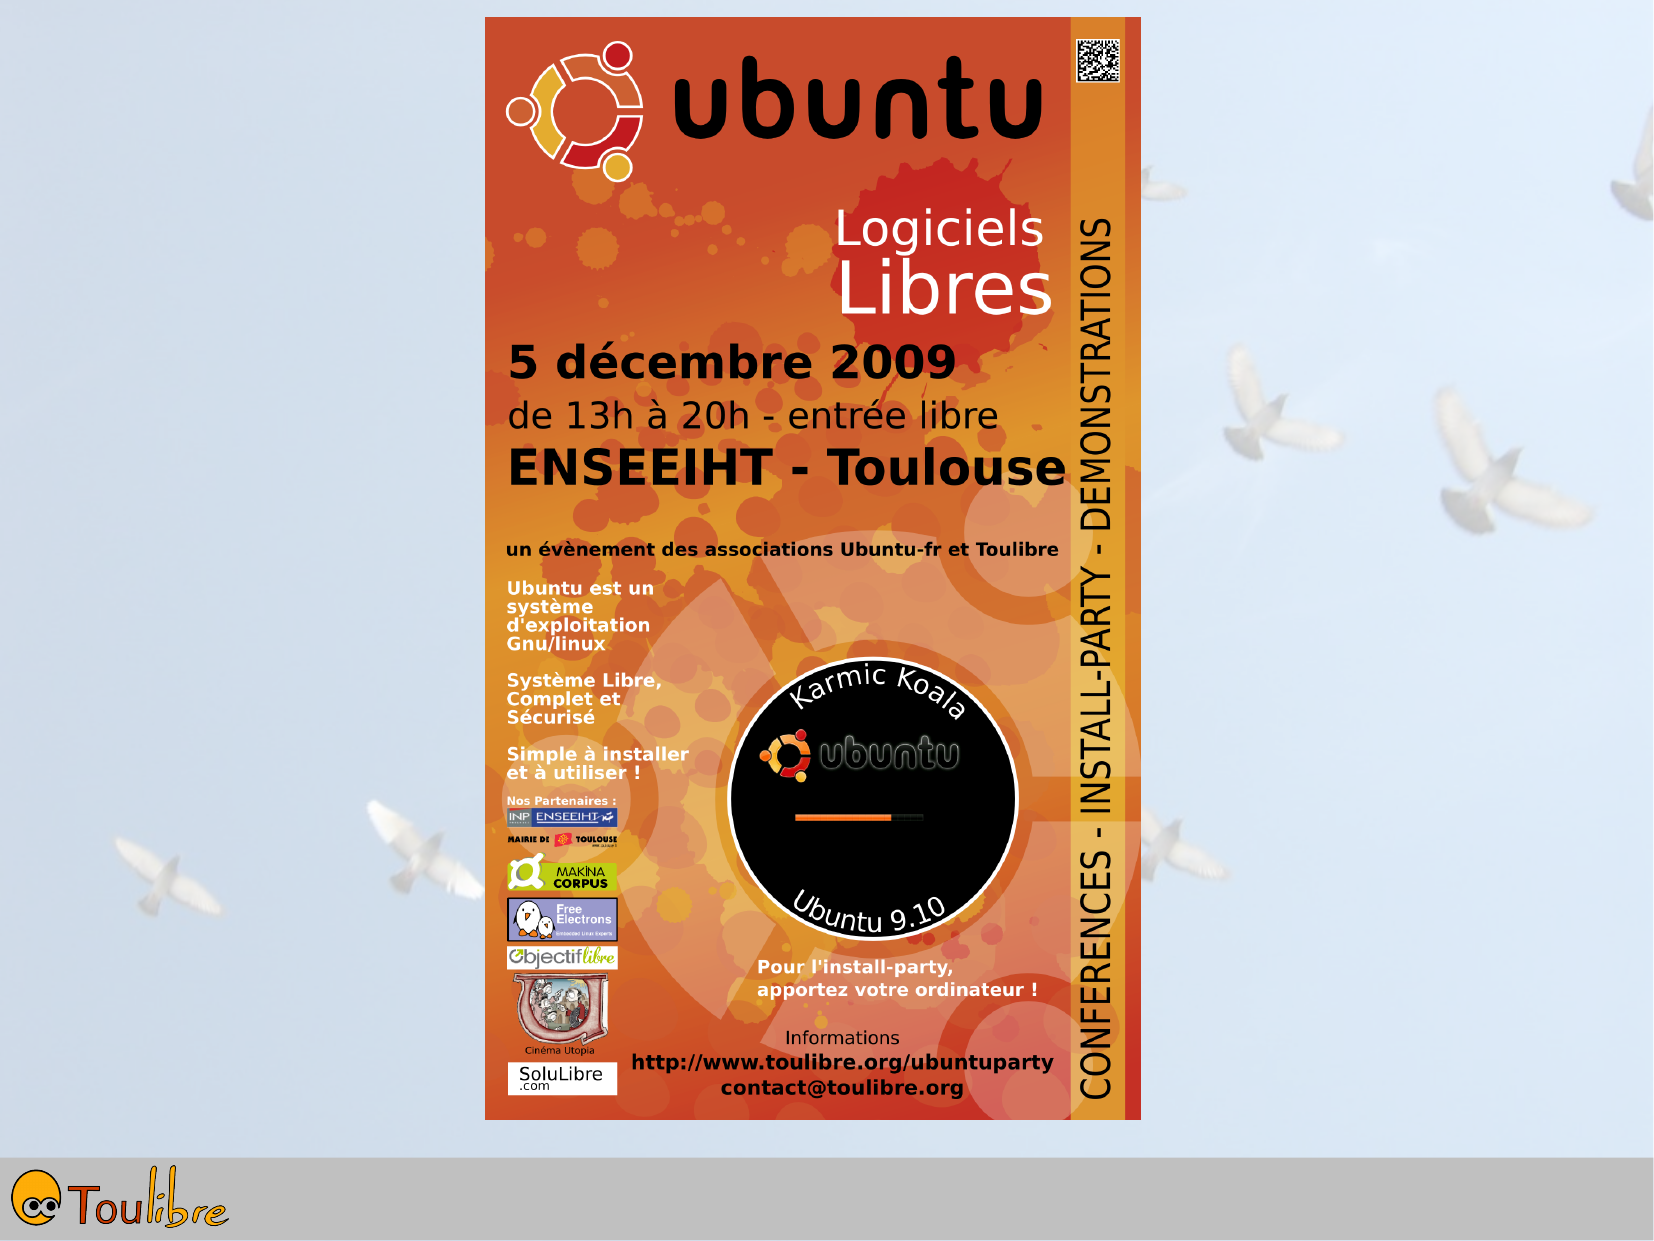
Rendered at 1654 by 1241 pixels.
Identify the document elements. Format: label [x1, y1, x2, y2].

picture [485, 17, 1141, 1120]
picture [11, 1165, 229, 1228]
